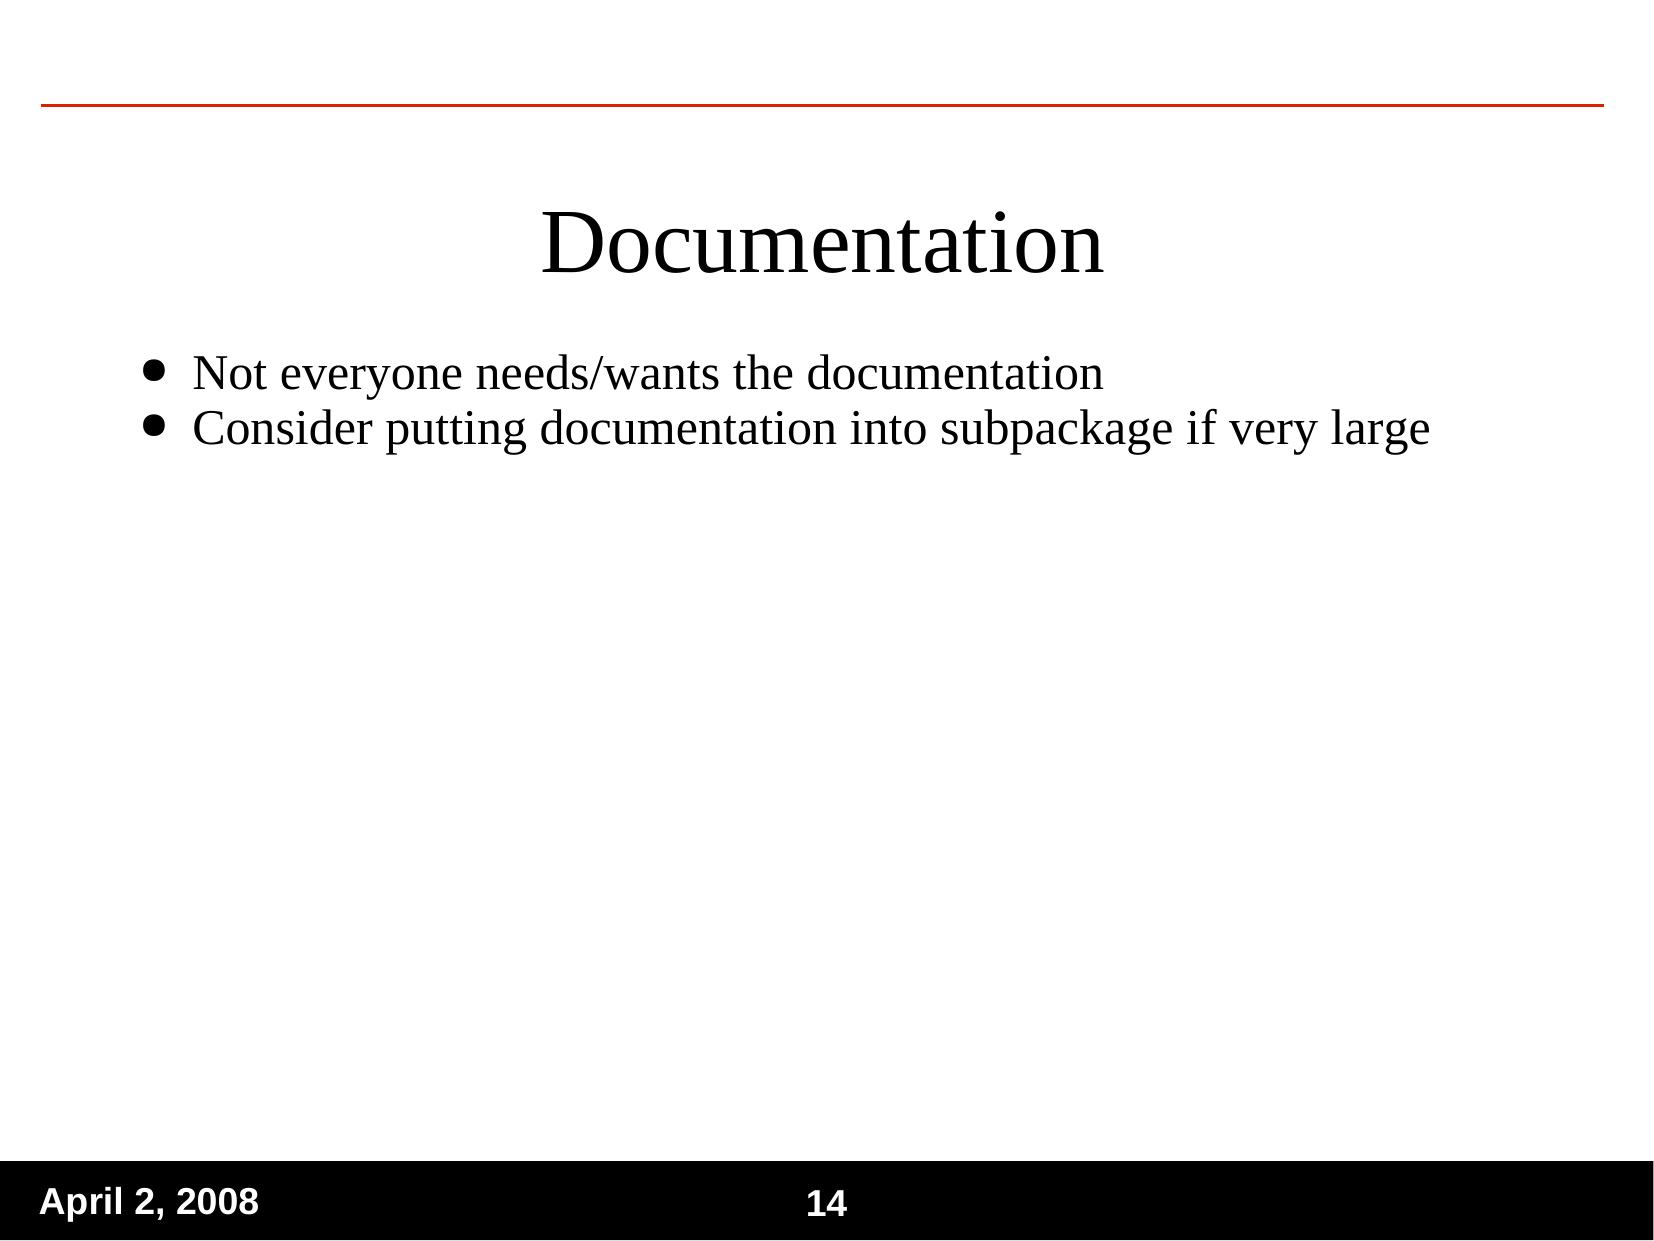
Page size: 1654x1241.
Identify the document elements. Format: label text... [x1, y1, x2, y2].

title Documentation [117, 137, 1530, 346]
list Not everyone needs/wants the documentation Consider putting documentation into subpackage if very large [121, 344, 1534, 1127]
